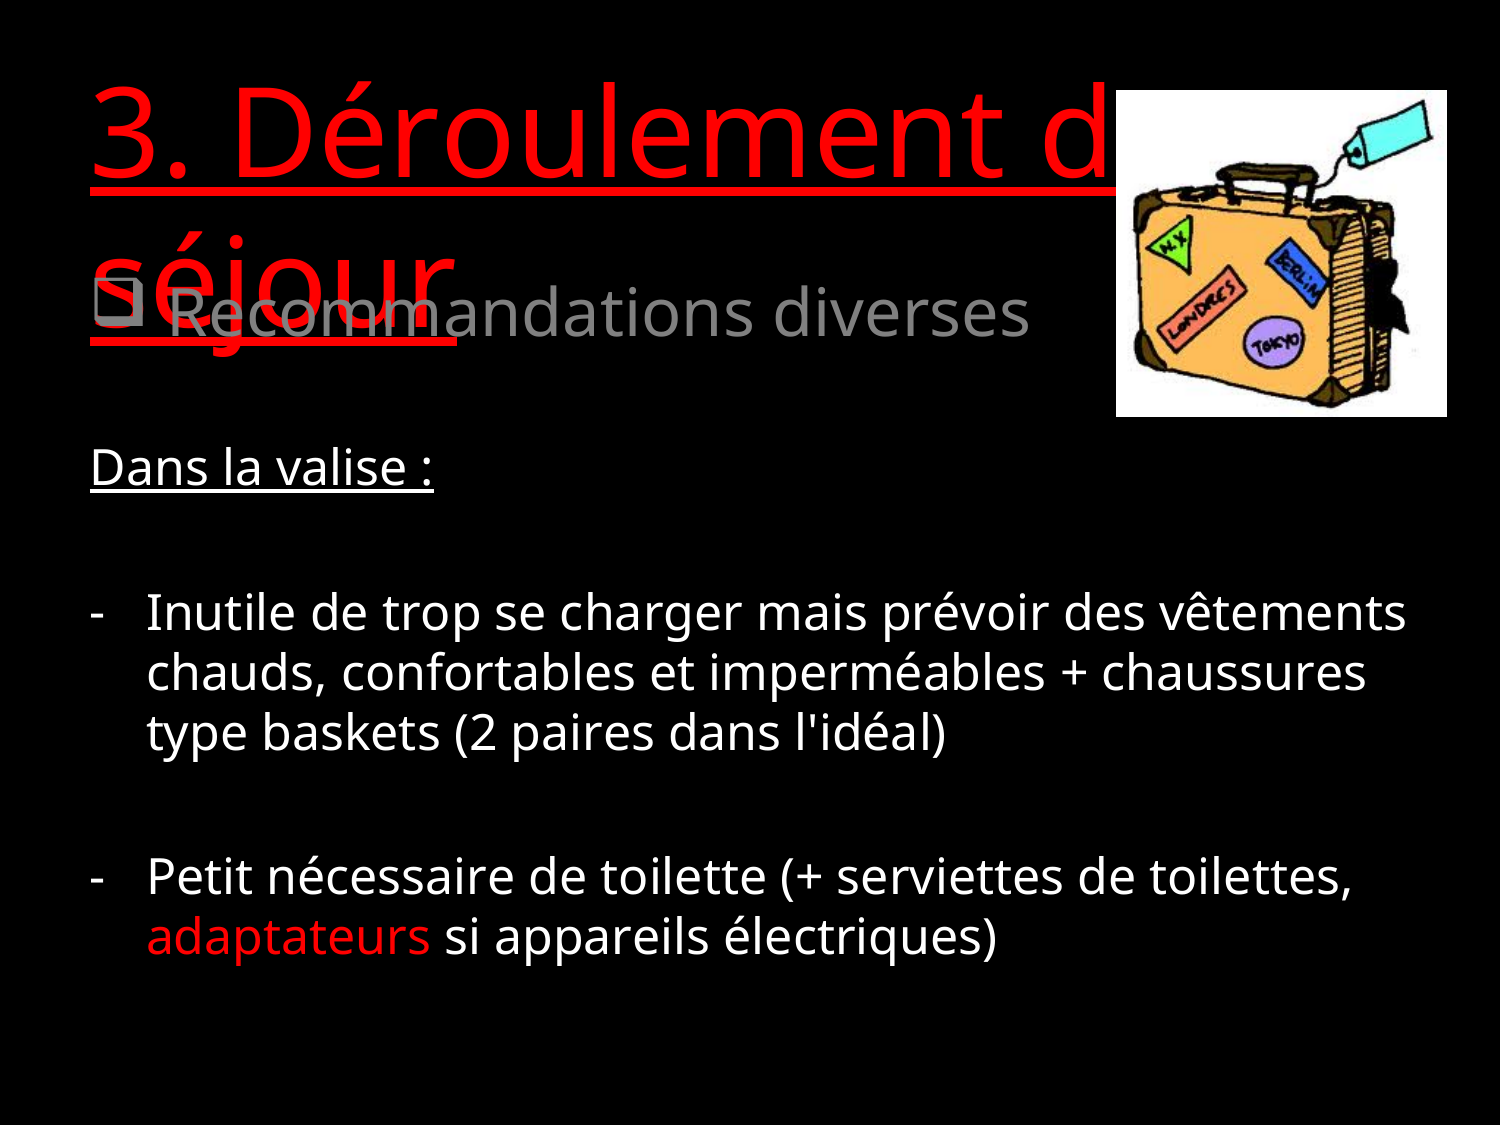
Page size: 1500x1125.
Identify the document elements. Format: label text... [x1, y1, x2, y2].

title 3. Déroulement du séjour [75, 45, 1426, 233]
list Recommandations diverses Dans la valise : Inutile de trop se charger mais prévoir des vêtements chauds, confortables et imperméables + chaussures type baskets (2 paires dans l'idéal) Petit nécessaire de toilette (+ serviettes de toilettes, adaptateurs si appareils électriques) [75, 262, 1426, 1005]
picture [1116, 90, 1447, 417]
